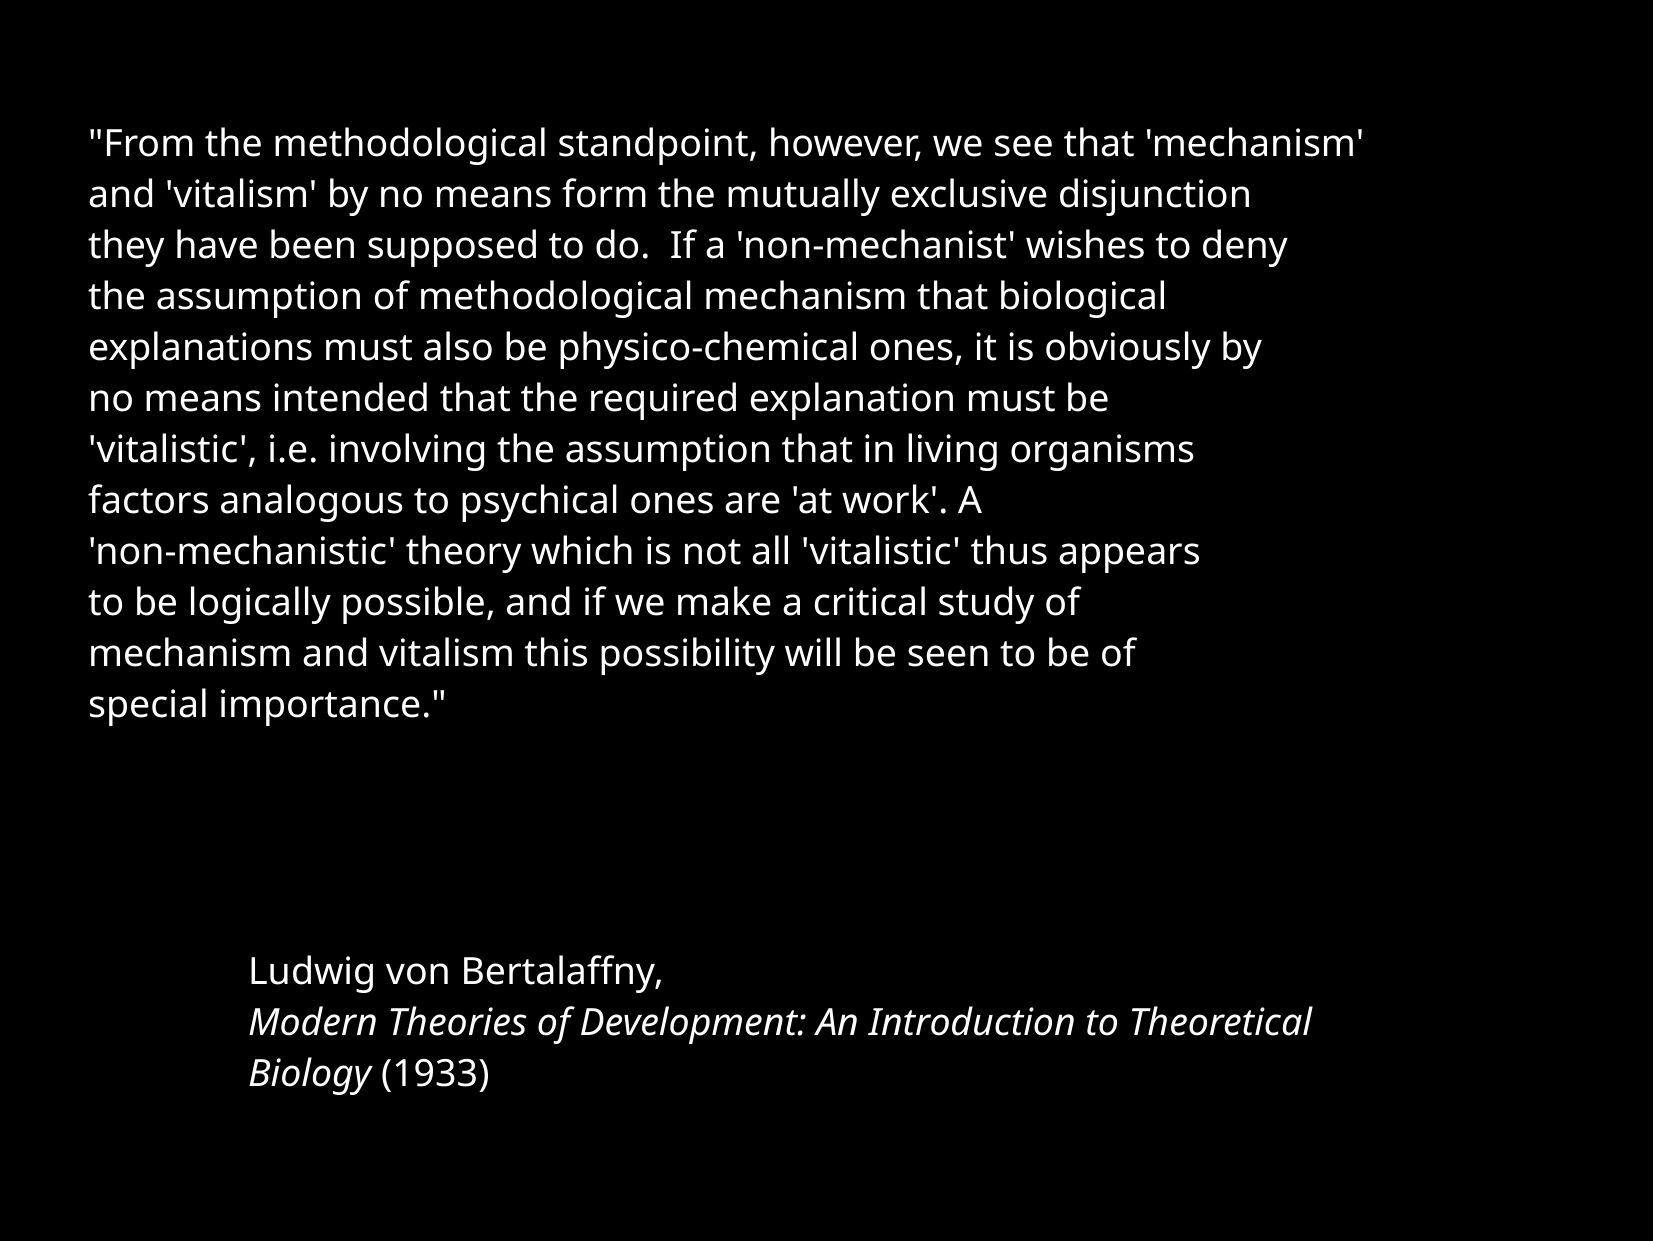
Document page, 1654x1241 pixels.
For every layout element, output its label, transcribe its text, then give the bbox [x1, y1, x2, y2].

text_box Ludwig von Bertalaffny, Modern Theories of Development: An Introduction to Theoretical Biology (1933) [233, 937, 1420, 1111]
text_box "From the methodological standpoint, however, we see that 'mechanism' and 'vitalism' by no means form the mutually exclusive disjunction they have been supposed to do. If a 'non-mechanist' wishes to deny the assumption of methodological mechanism that biological explanations must also be physico-chemical ones, it is obviously by no means intended that the required explanation must be 'vitalistic', i.e. involving the assumption that in living organisms factors analogous to psychical ones are 'at work'. A 'non-mechanistic' theory which is not all 'vitalistic' thus appears to be logically possible, and if we make a critical study of mechanism and vitalism this possibility will be seen to be of special importance." [53, 108, 1600, 758]
